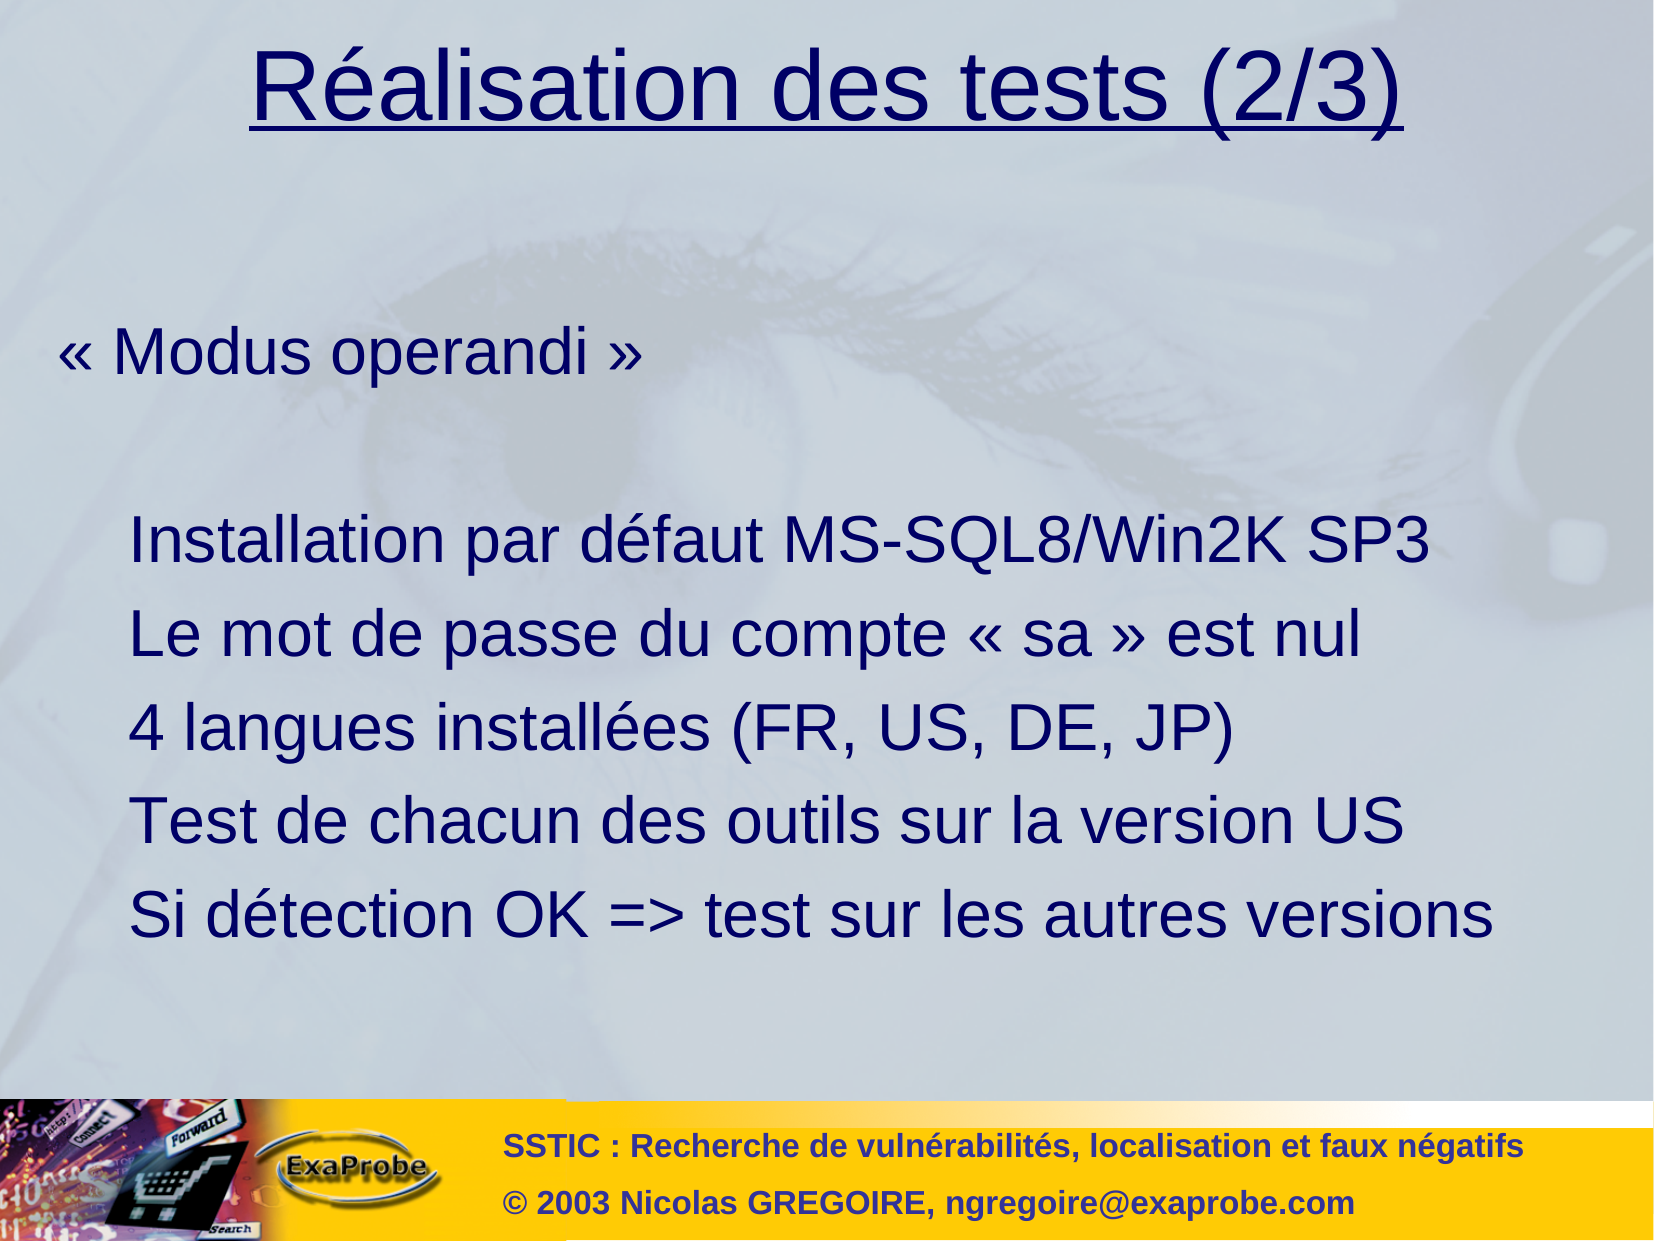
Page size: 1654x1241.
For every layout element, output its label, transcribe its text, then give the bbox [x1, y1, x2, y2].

title Réalisation des tests (2/3) [0, 0, 1654, 167]
subtitle « Modus operandi » Installation par défaut MS-SQL8/Win2K SP3 Le mot de passe du compte « sa » est nul 4 langues installées (FR, US, DE, JP) Test de chacun des outils sur la version US Si détection OK => test sur les autres versions [39, 222, 1623, 1041]
